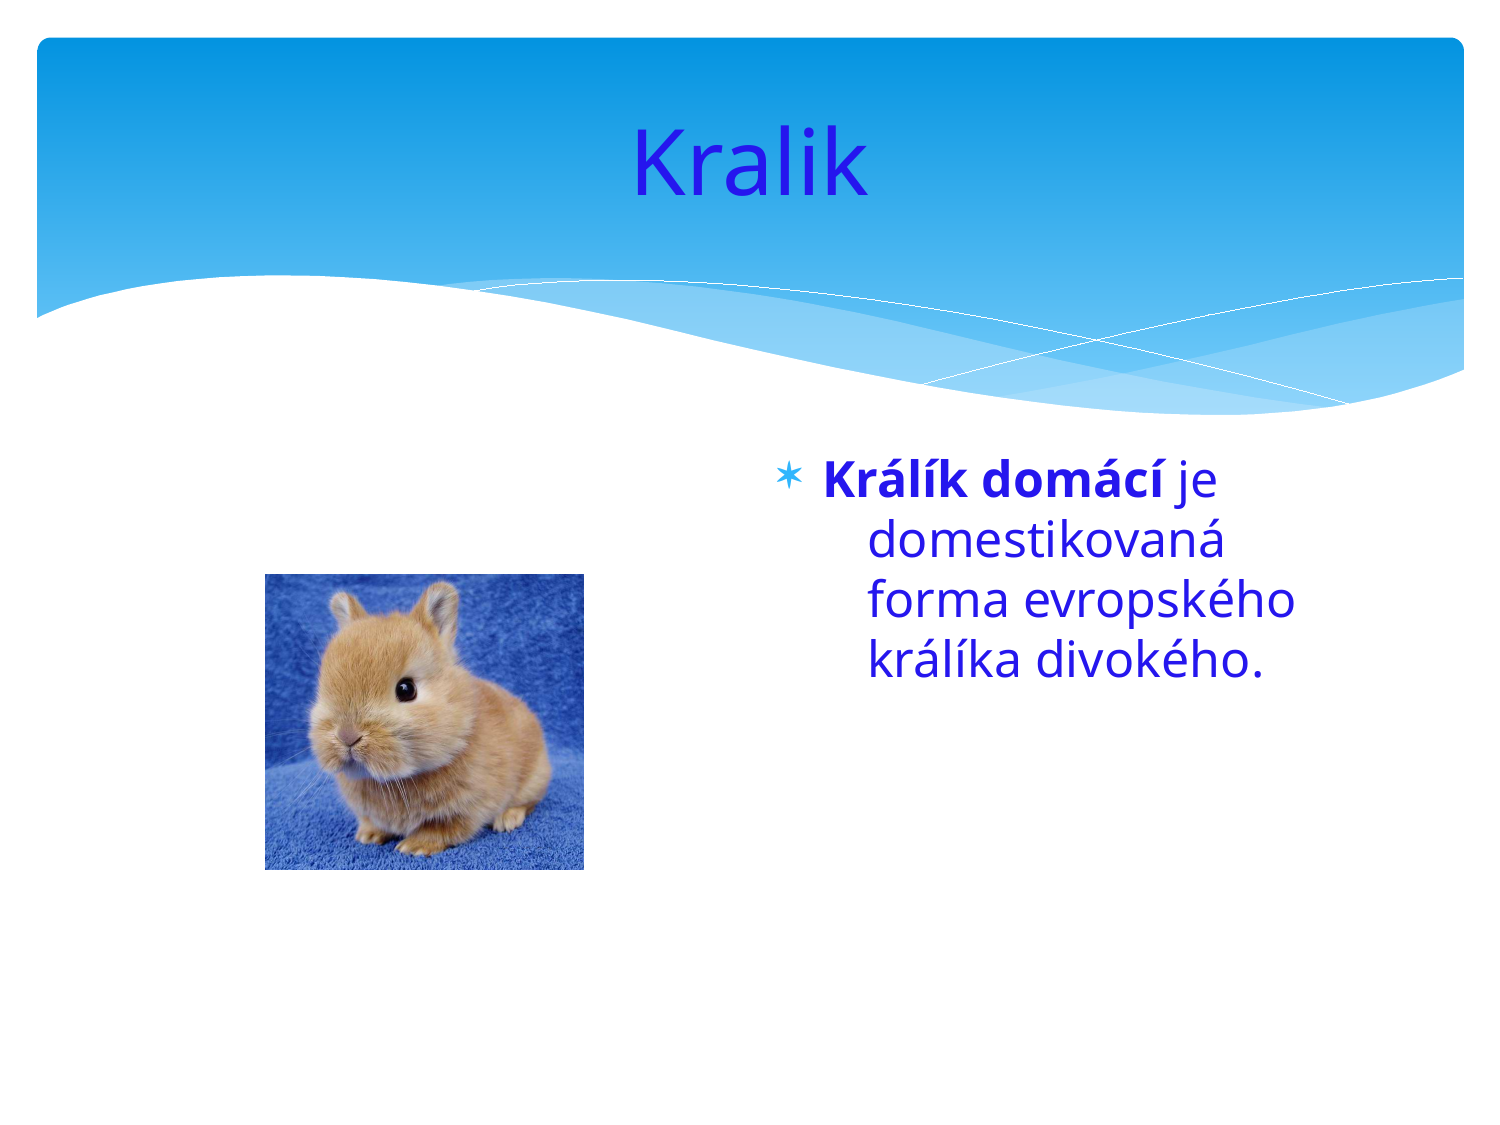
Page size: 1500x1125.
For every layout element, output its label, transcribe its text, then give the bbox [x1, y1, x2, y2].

list Králík domácí je domestikovaná forma evropského králíka divokého. [761, 439, 1389, 1006]
picture [265, 574, 584, 870]
title Kralik [75, 55, 1426, 262]
